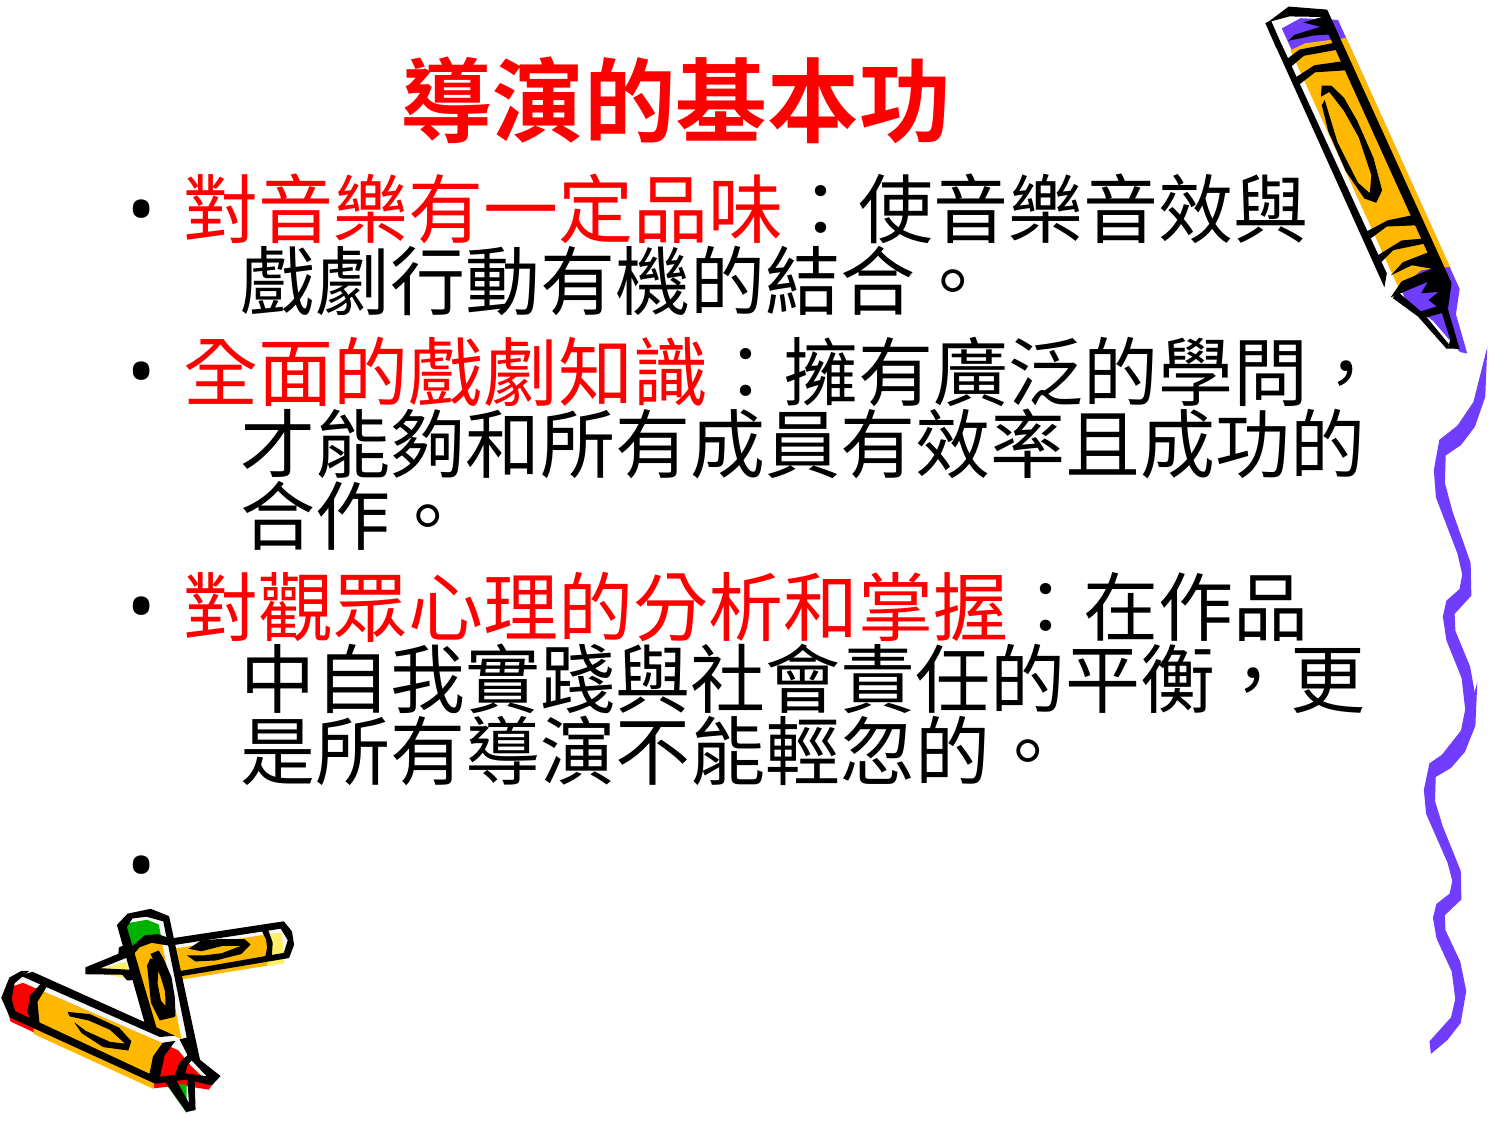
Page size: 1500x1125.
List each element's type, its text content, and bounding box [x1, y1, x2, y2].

list 對音樂有一定品味：使音樂音效與戲劇行動有機的結合。 全面的戲劇知識：擁有廣泛的學問，才能夠和所有成員有效率且成功的合作。 對觀眾心理的分析和掌握：在作品中自我實踐與社會責任的平衡，更是所有導演不能輕忽的。 [112, 172, 1388, 901]
title 導演的基本功 [112, 24, 1240, 161]
